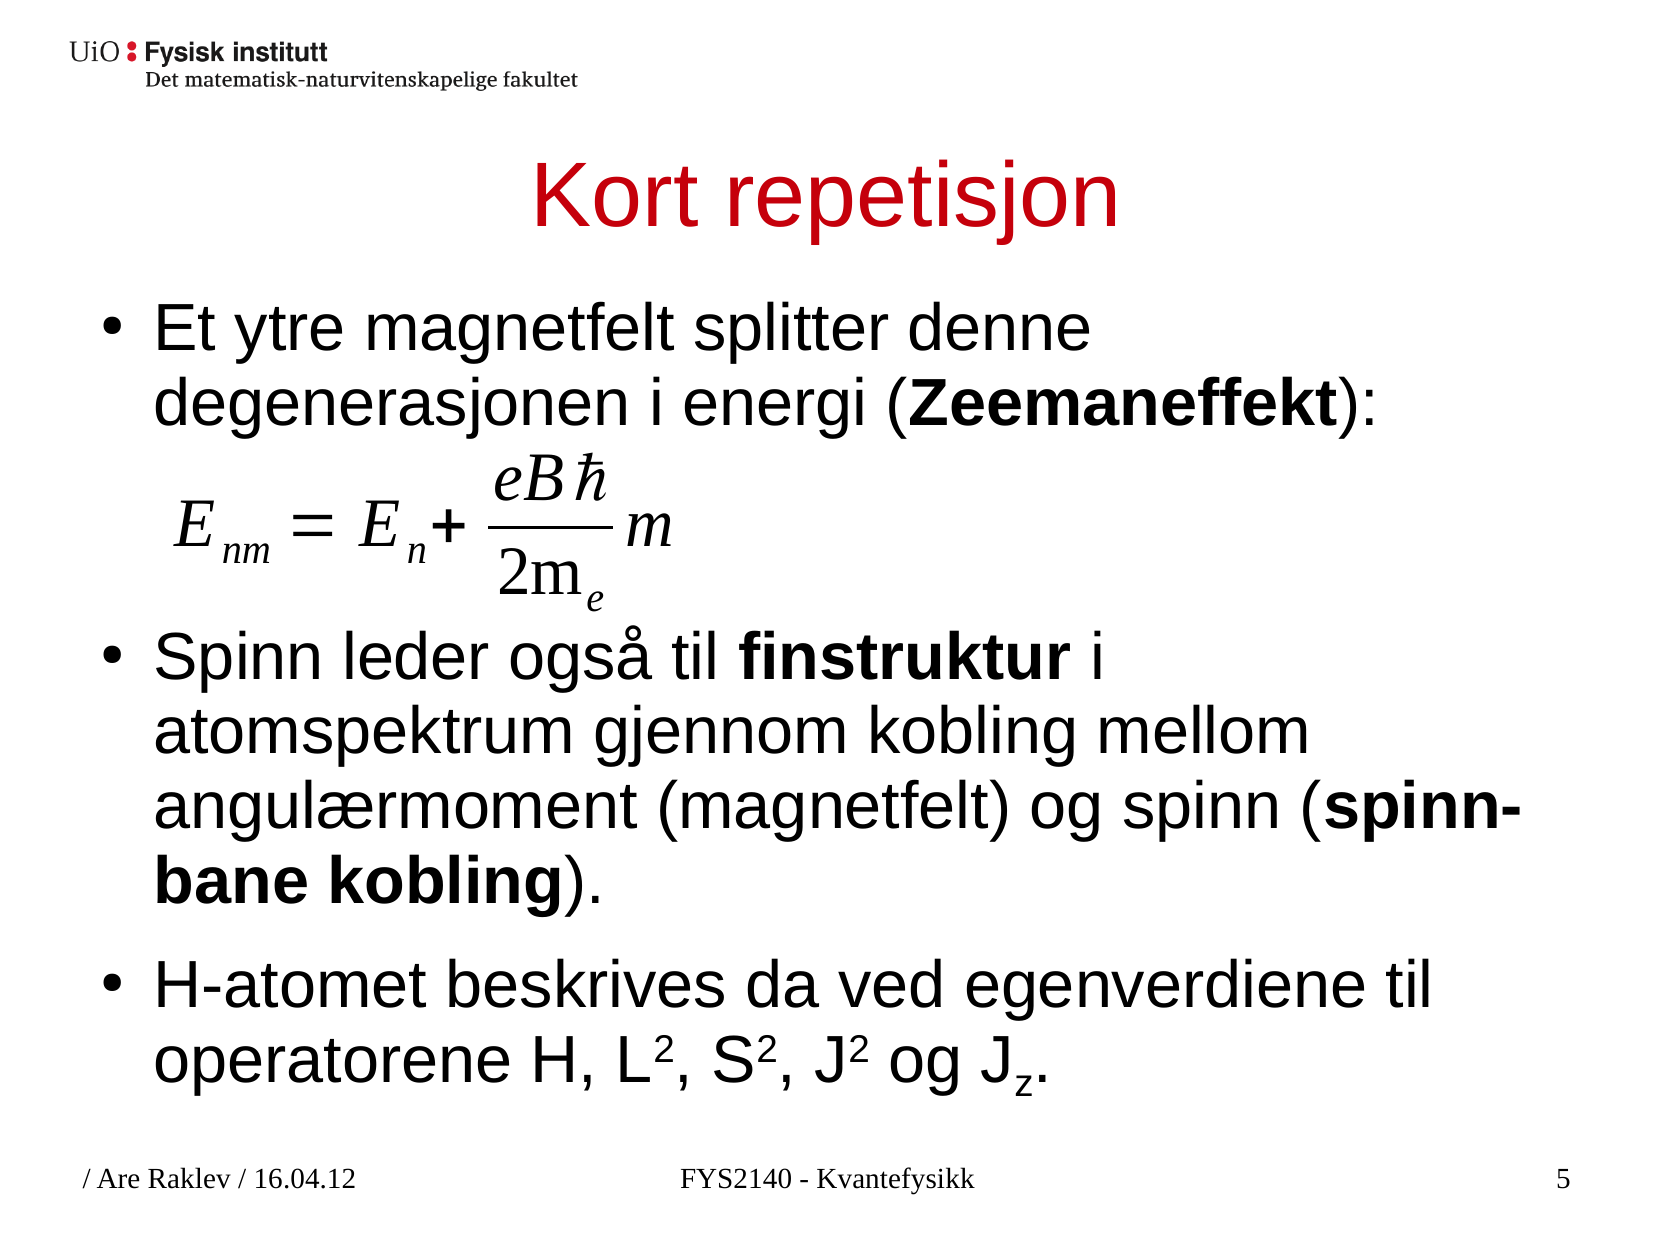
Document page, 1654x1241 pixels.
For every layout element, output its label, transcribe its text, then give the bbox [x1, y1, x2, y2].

title Kort repetisjon [82, 90, 1571, 298]
list Et ytre magnetfelt splitter denne degenerasjonen i energi (Zeemaneffekt): Spinn leder også til finstruktur i atomspektrum gjennom kobling mellom angulærmoment (magnetfelt) og spinn (spinn-bane kobling). H-atomet beskrives da ved egenverdiene til operatorene H, L2, S2, J2 og Jz. [82, 290, 1538, 1102]
picture [68, 37, 581, 93]
chart [163, 436, 680, 621]
